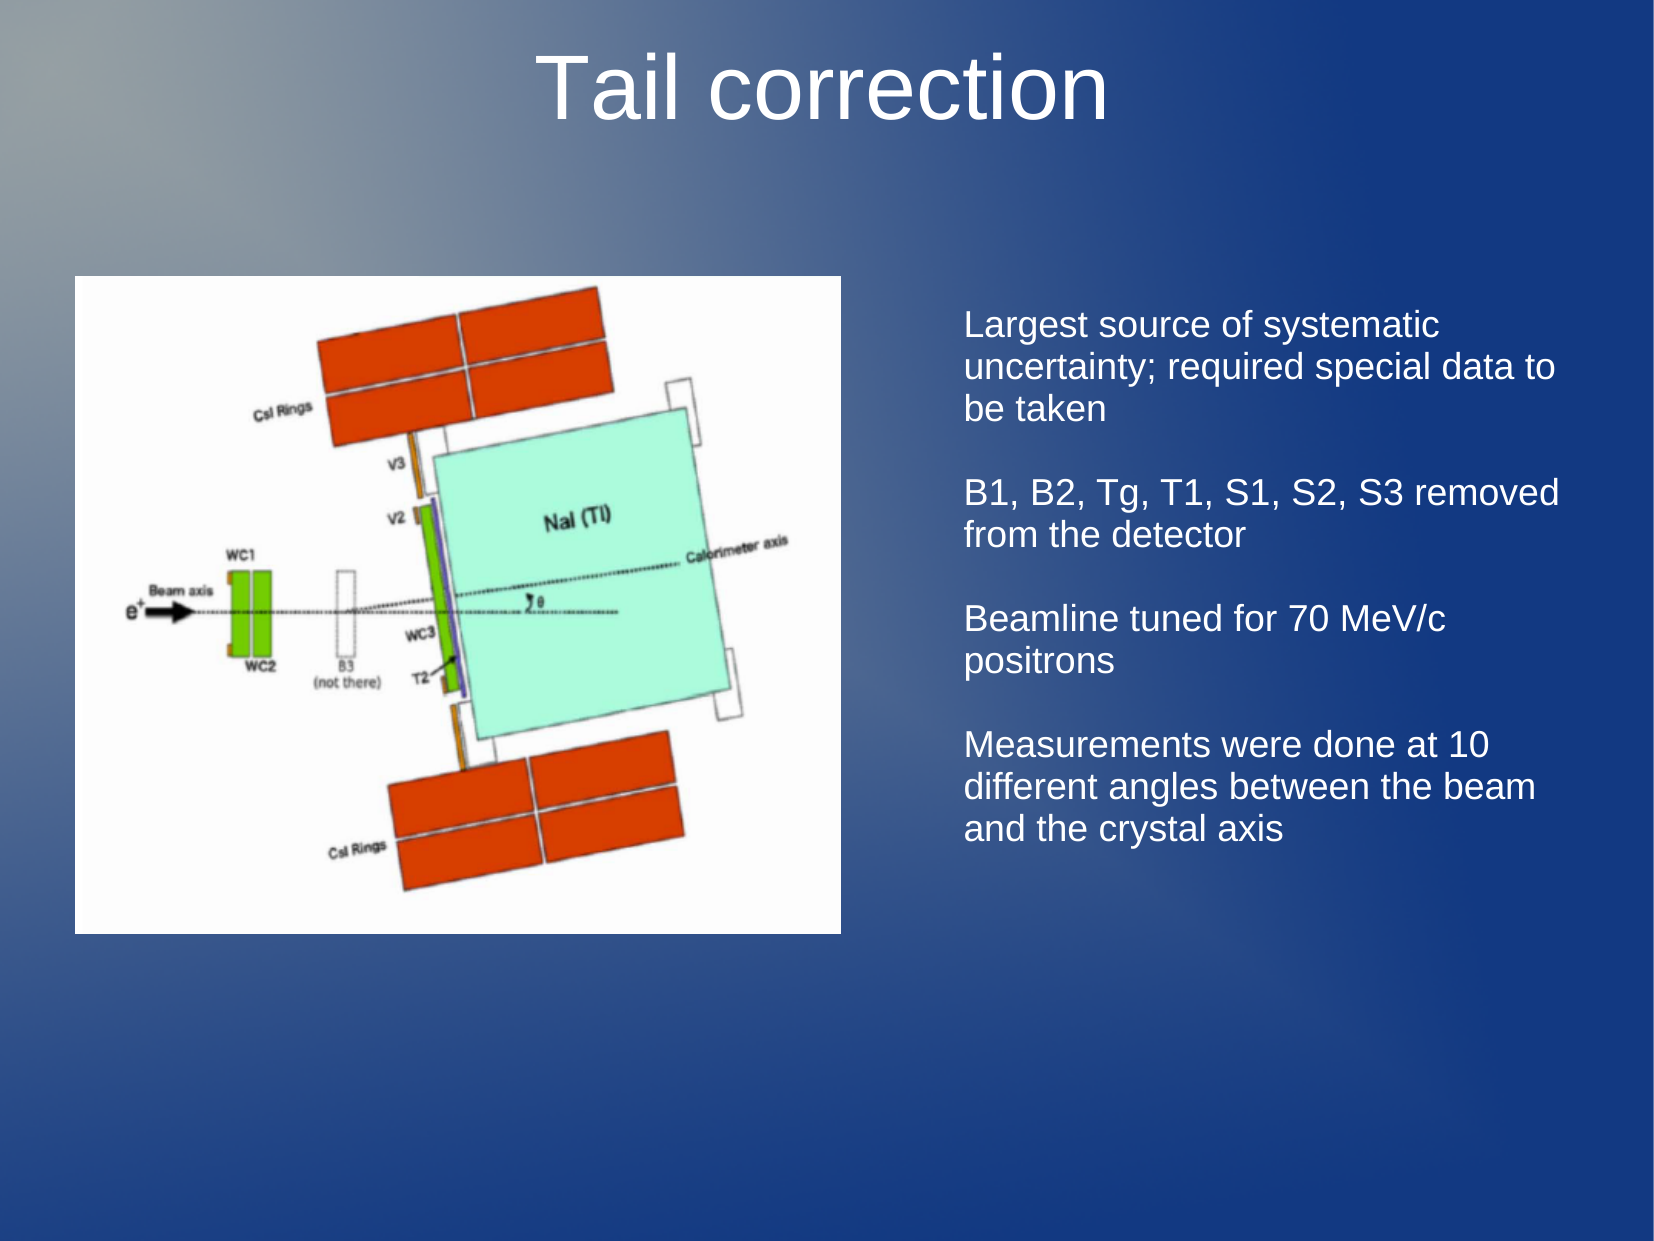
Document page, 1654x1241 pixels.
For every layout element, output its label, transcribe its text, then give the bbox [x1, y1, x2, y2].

picture [0, 0, 1654, 1241]
title Tail correction [78, 0, 1567, 184]
text_box Largest source of systematic uncertainty; required special data to be taken B1, B2, Tg, T1, S1, S2, S3 removed from the detector Beamline tuned for 70 MeV/c positrons Measurements were done at 10 different angles between the beam and the crystal axis [948, 296, 1598, 1227]
